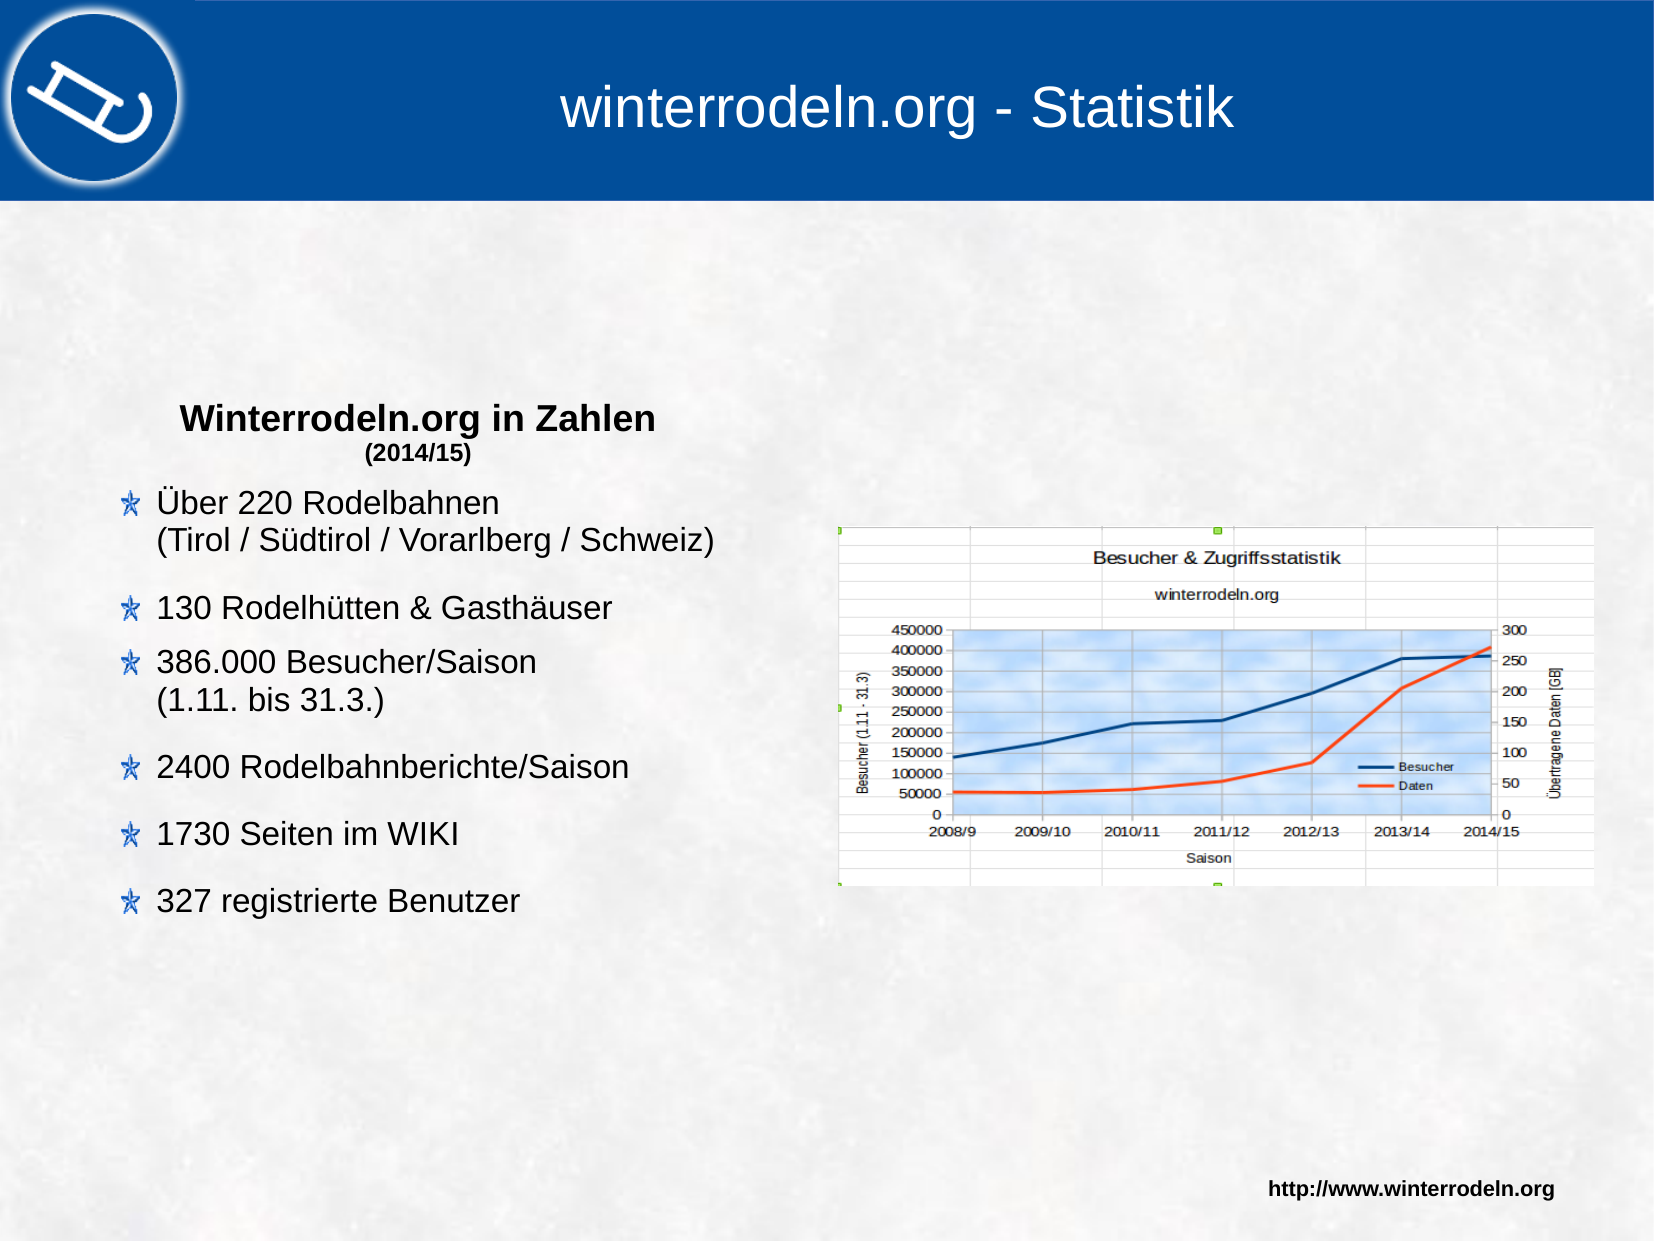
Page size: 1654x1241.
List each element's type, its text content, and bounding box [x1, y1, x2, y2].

picture [0, 0, 195, 200]
text_box [0, 0, 1654, 201]
title winterrodeln.org - Statistik [224, 49, 1571, 166]
picture [0, 201, 1654, 1241]
text_box Winterrodeln.org in Zahlen (2014/15) Über 220 Rodelbahnen (Tirol / Südtirol / Vorarlberg / Schweiz) 130 Rodelhütten & Gasthäuser 386.000 Besucher/Saison (1.11. bis 31.3.) 2400 Rodelbahnberichte/Saison 1730 Seiten im WIKI 327 registrierte Benutzer [106, 389, 768, 981]
text_box http://www.winterrodeln.org [1253, 1169, 1572, 1213]
